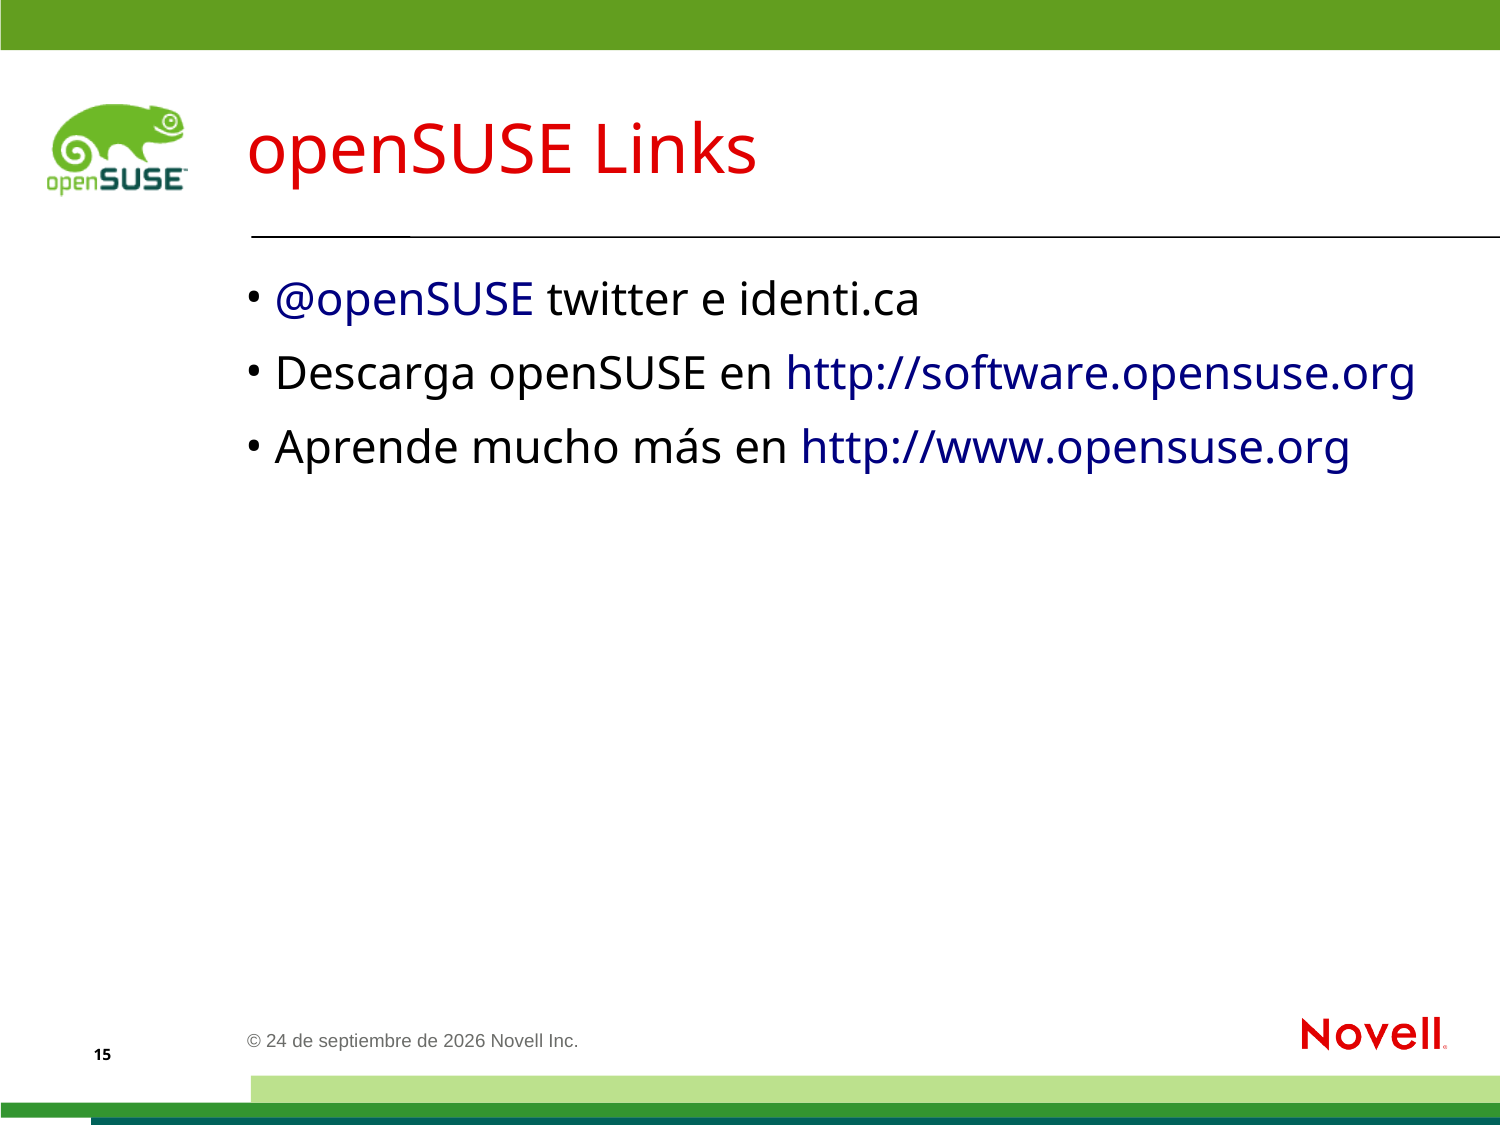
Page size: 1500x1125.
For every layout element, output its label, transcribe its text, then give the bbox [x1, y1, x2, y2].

list @openSUSE twitter e identi.ca Descarga openSUSE en http://software.opensuse.org Aprende mucho más en http://www.opensuse.org [245, 267, 1458, 1010]
picture [1295, 1011, 1453, 1056]
title openSUSE Links [246, 68, 1409, 231]
picture [47, 104, 188, 197]
